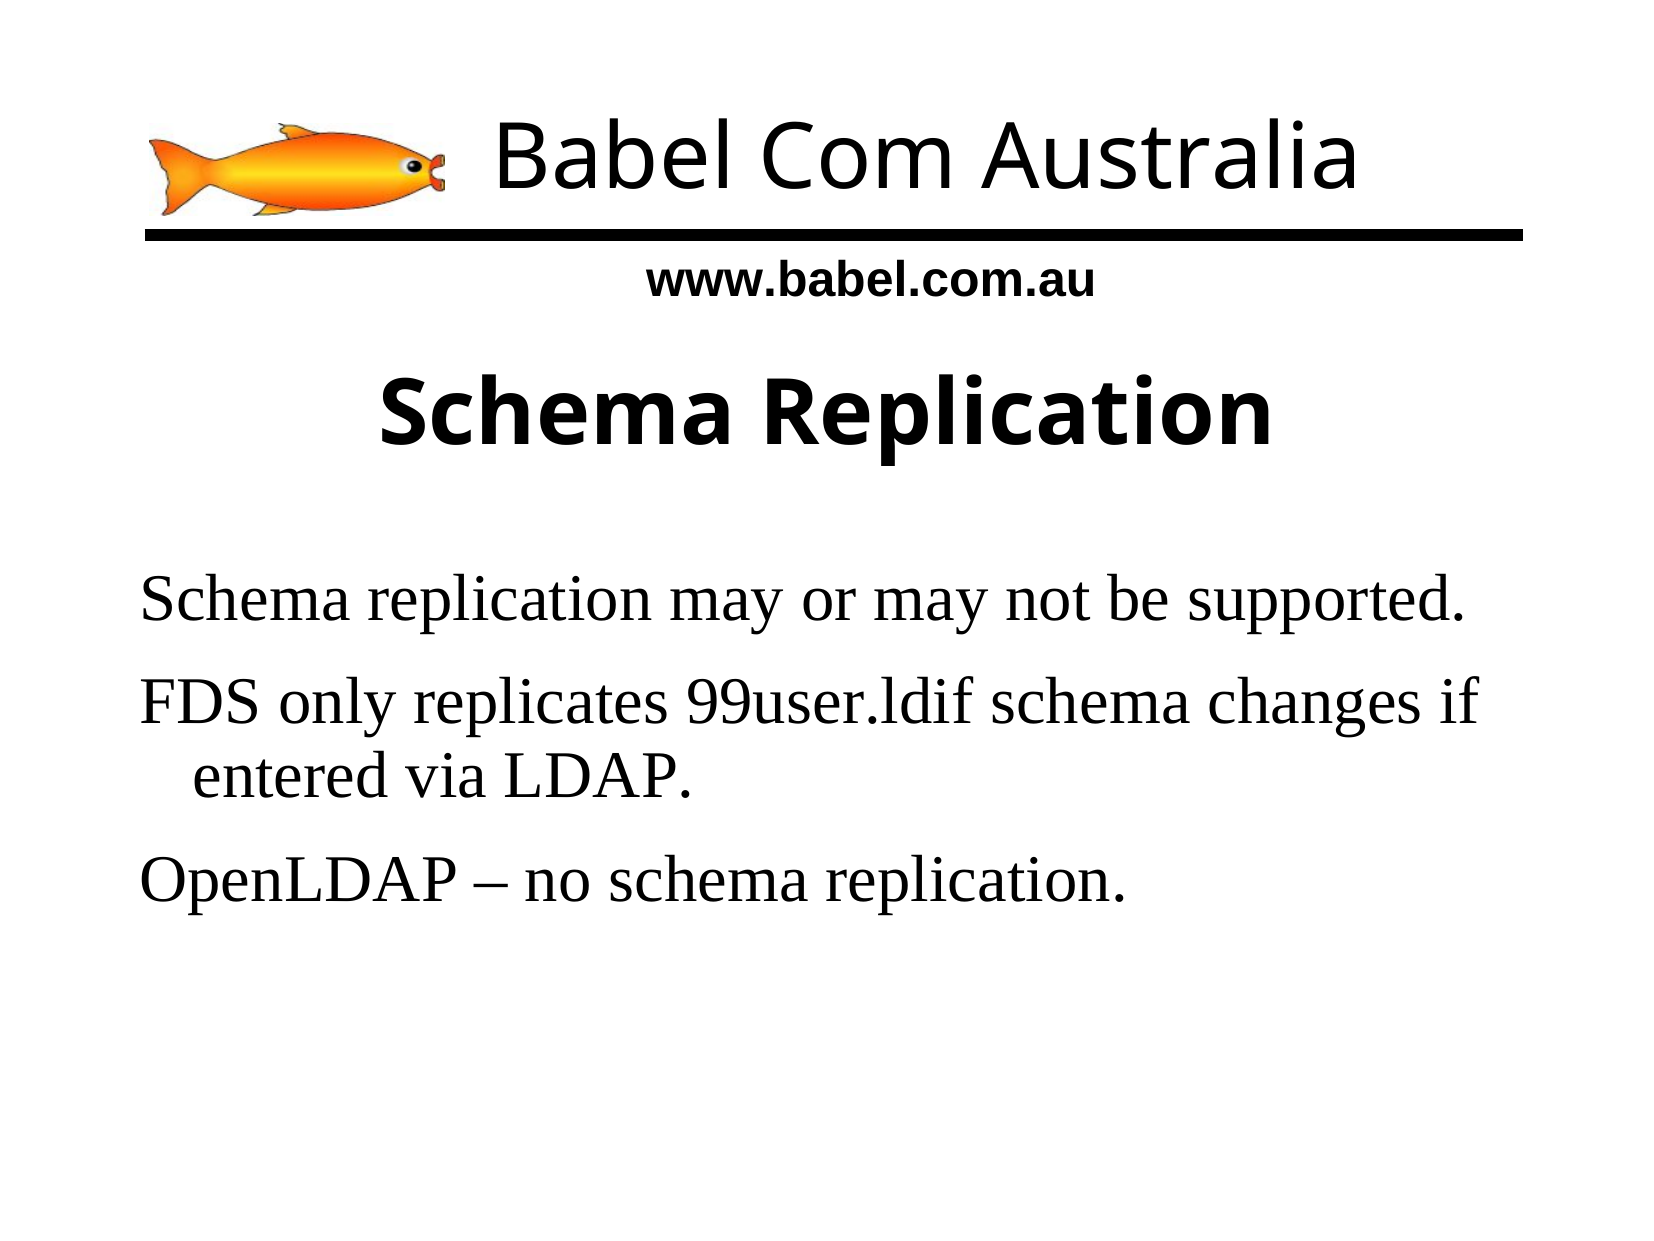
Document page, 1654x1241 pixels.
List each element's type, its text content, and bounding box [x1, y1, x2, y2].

title Schema Replication [126, 322, 1528, 497]
list Schema replication may or may not be supported. FDS only replicates 99user.ldif schema changes if entered via LDAP. OpenLDAP – no schema replication. [121, 560, 1534, 1127]
picture [149, 123, 445, 216]
